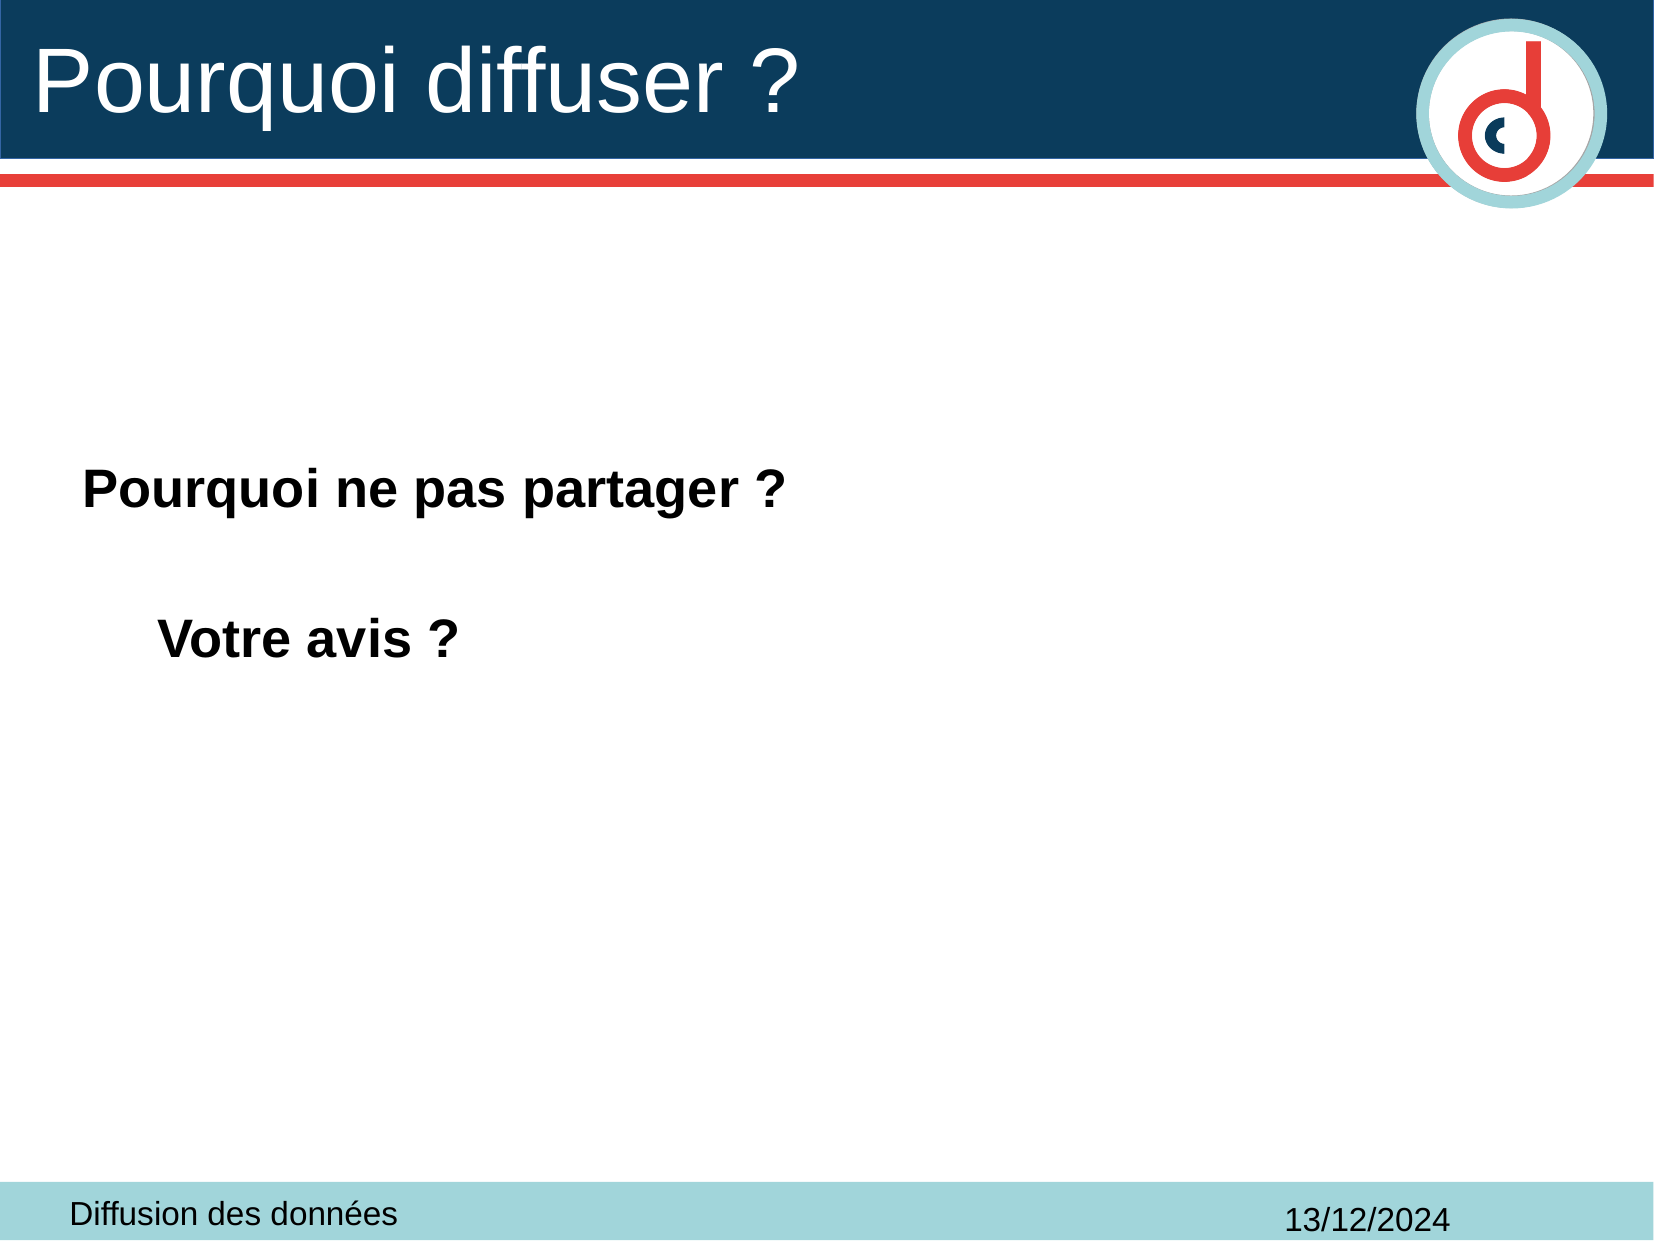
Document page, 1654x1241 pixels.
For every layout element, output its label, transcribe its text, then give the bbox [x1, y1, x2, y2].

text_box Diffusion des données [54, 1188, 414, 1241]
text_box Pourquoi ne pas partager ? Votre avis ? [29, 217, 1625, 1152]
title Pourquoi diffuser ? [17, 11, 1412, 159]
text_box 13/12/2024 [1269, 1194, 1595, 1241]
